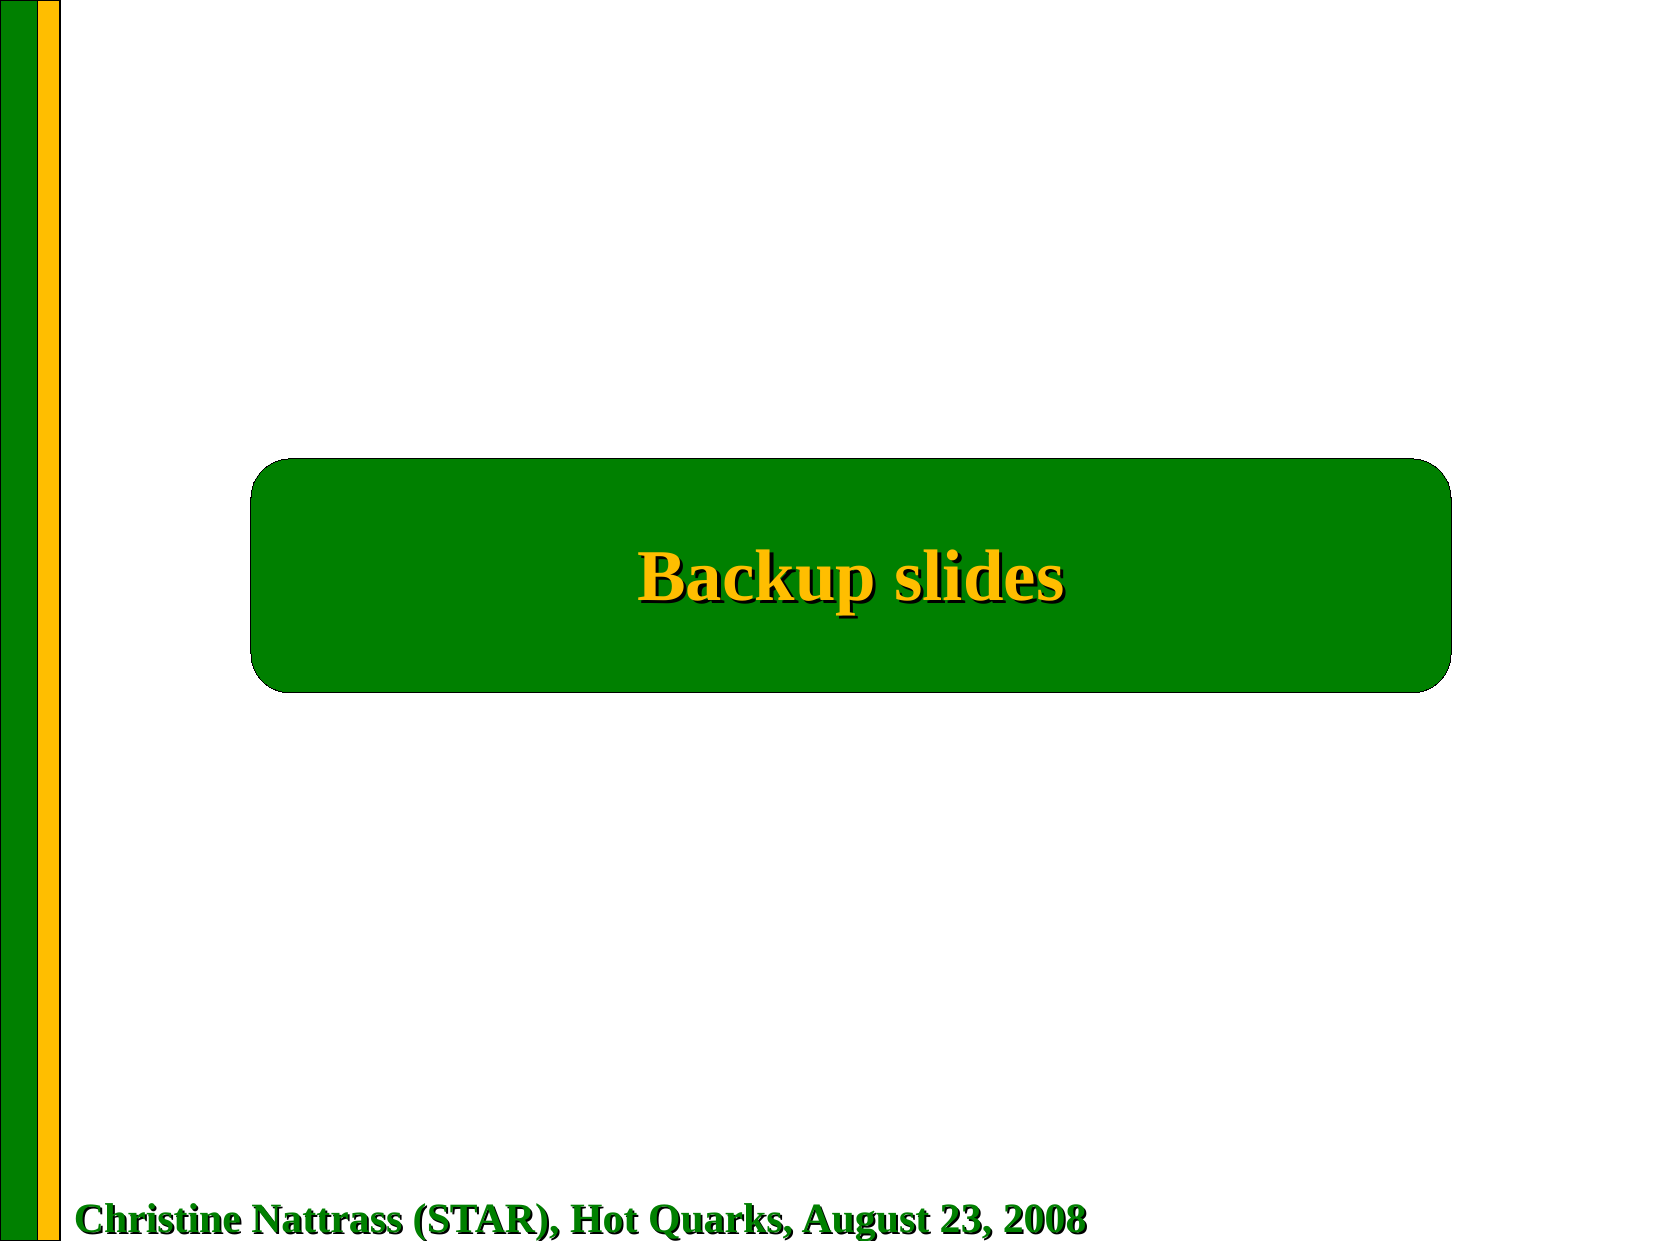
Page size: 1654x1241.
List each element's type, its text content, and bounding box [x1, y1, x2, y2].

text_box Backup slides [250, 458, 1452, 693]
